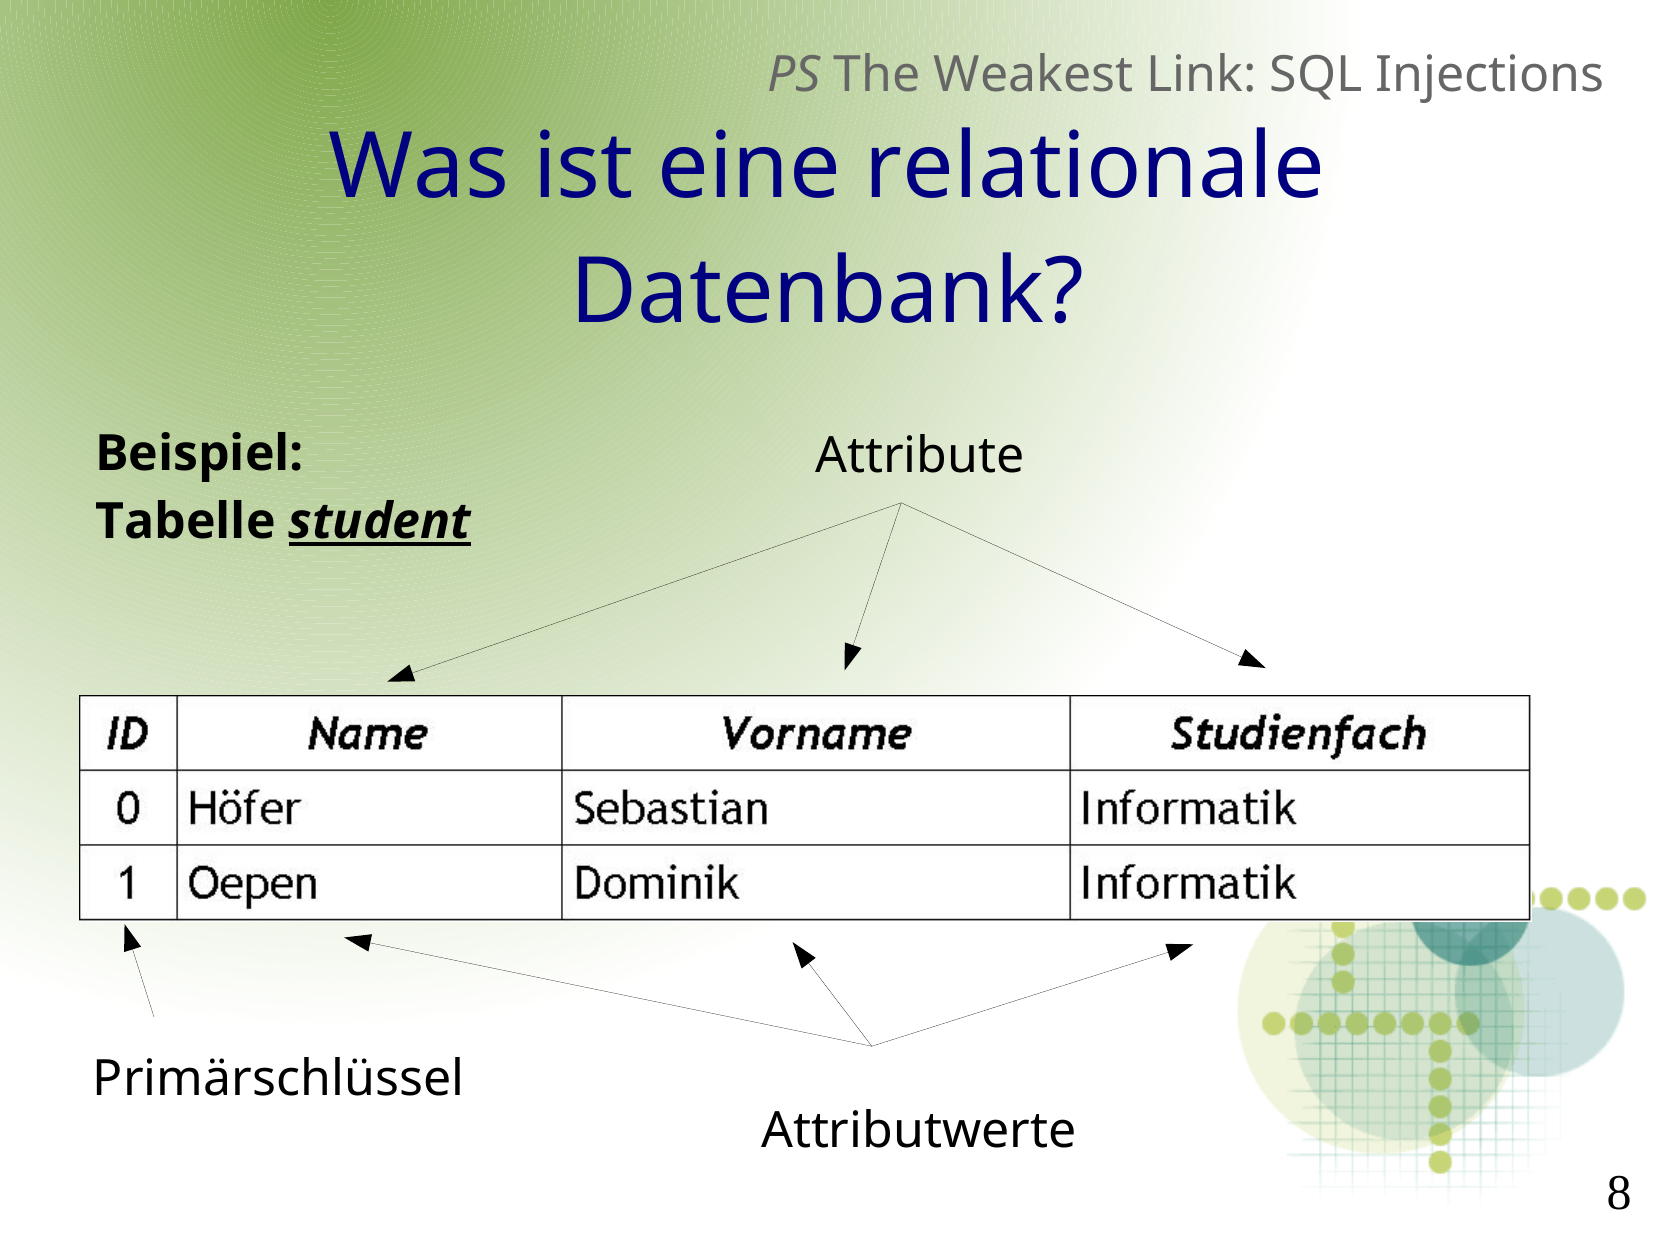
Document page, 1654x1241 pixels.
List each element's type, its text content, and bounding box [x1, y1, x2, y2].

text_box Beispiel: Tabelle student [95, 416, 464, 542]
picture [79, 695, 1654, 1211]
text_box Primärschlüssel [92, 1041, 439, 1105]
title Was ist eine relationale Datenbank? [121, 113, 1534, 336]
text_box Attributwerte [760, 1093, 1070, 1157]
text_box Attribute [815, 418, 1021, 482]
